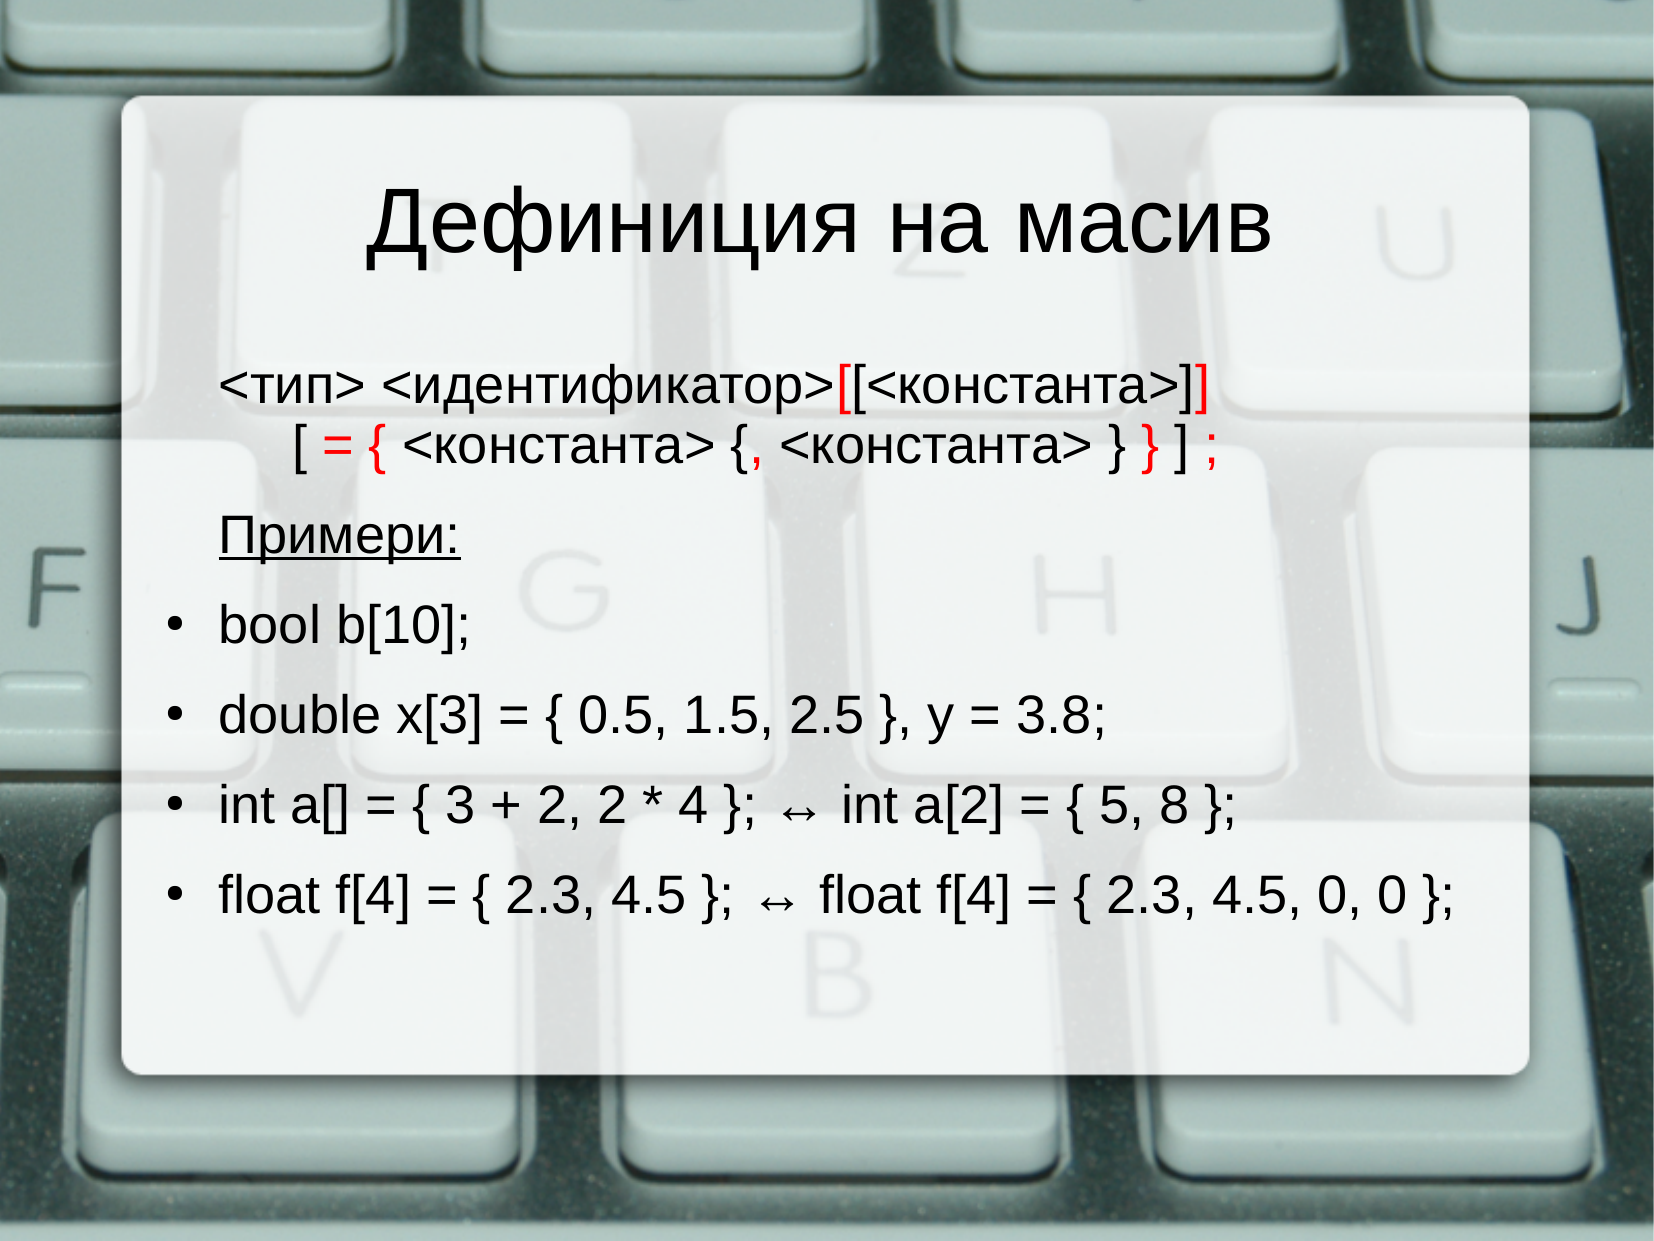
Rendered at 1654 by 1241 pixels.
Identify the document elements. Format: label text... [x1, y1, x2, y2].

list <тип> <идентификатор>[[<константа>]] [ = { <константа> {, <константа> } } ] ; Примери: bool b[10]; double x[3] = { 0.5, 1.5, 2.5 }, y = 3.8; int a[] = { 3 + 2, 2 * 4 }; ↔ int a[2] = { 5, 8 }; float f[4] = { 2.3, 4.5 }; ↔ float f[4] = { 2.3, 4.5, 0, 0 }; [147, 354, 1506, 1074]
title Дефиниция на масив [135, 117, 1506, 325]
picture [0, 0, 1654, 1241]
